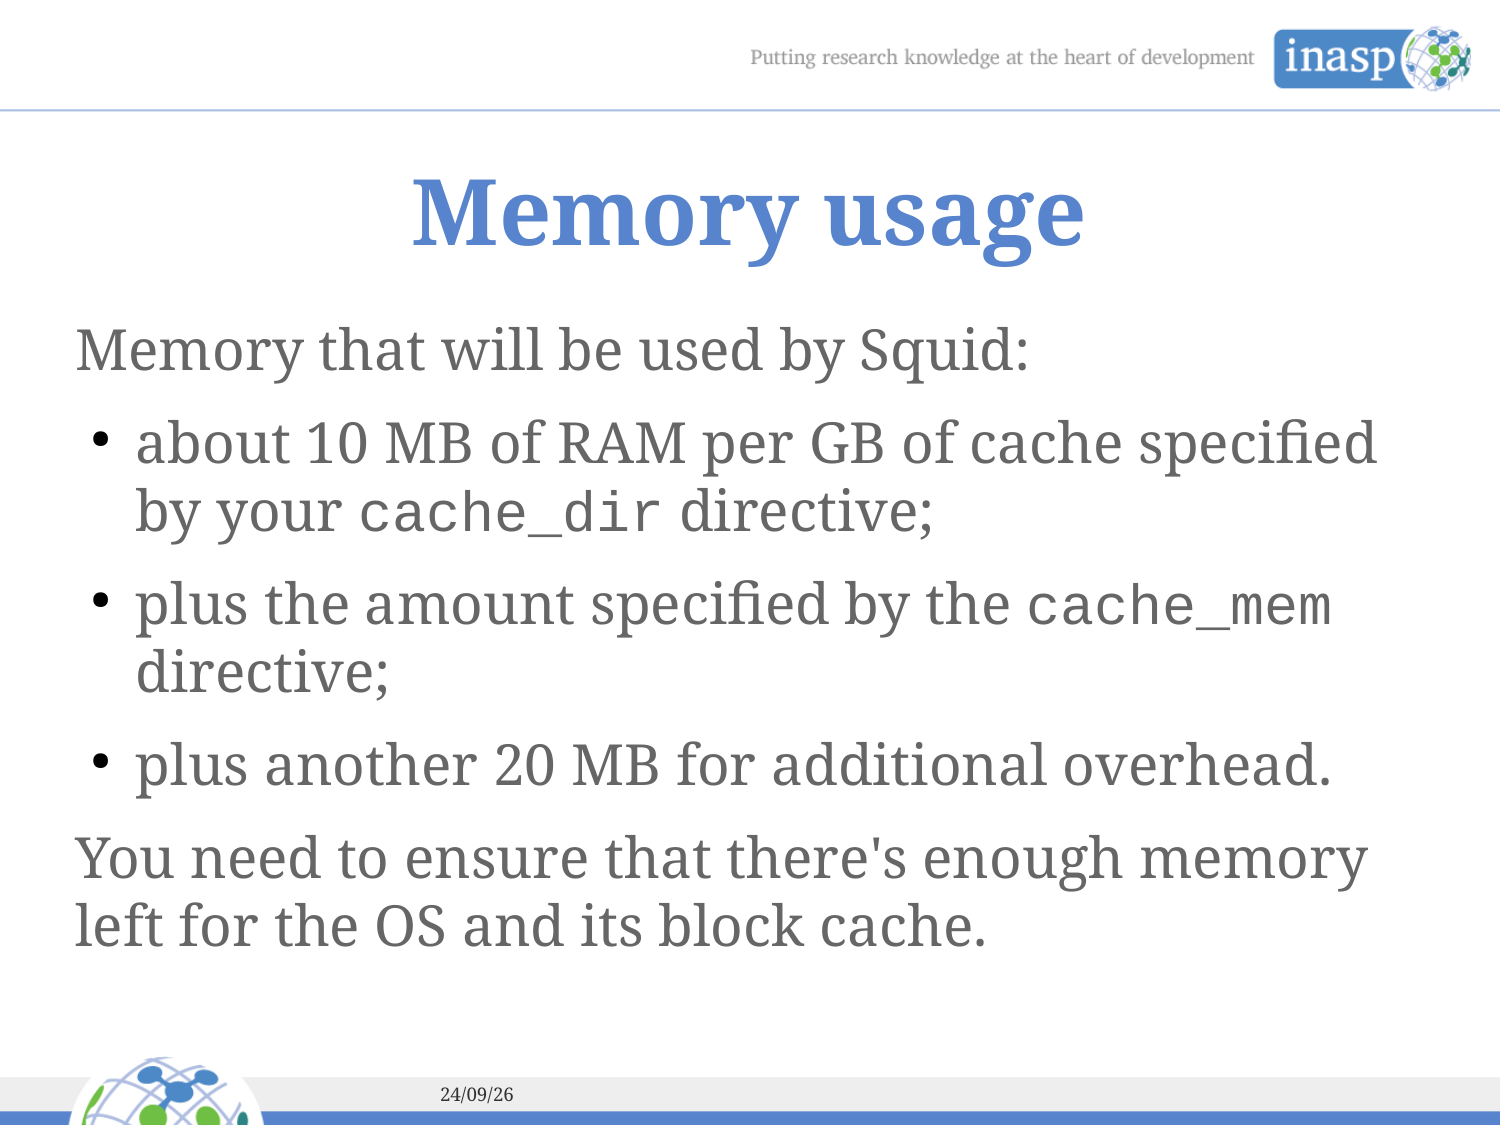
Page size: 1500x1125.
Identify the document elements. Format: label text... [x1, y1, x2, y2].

title Memory usage [75, 129, 1426, 313]
list Memory that will be used by Squid: about 10 MB of RAM per GB of cache specified by your cache_dir directive; plus the amount specified by the cache_mem directive; plus another 20 MB for additional overhead. You need to ensure that there's enough memory left for the OS and its block cache. [75, 313, 1426, 967]
picture [0, 0, 1500, 1125]
